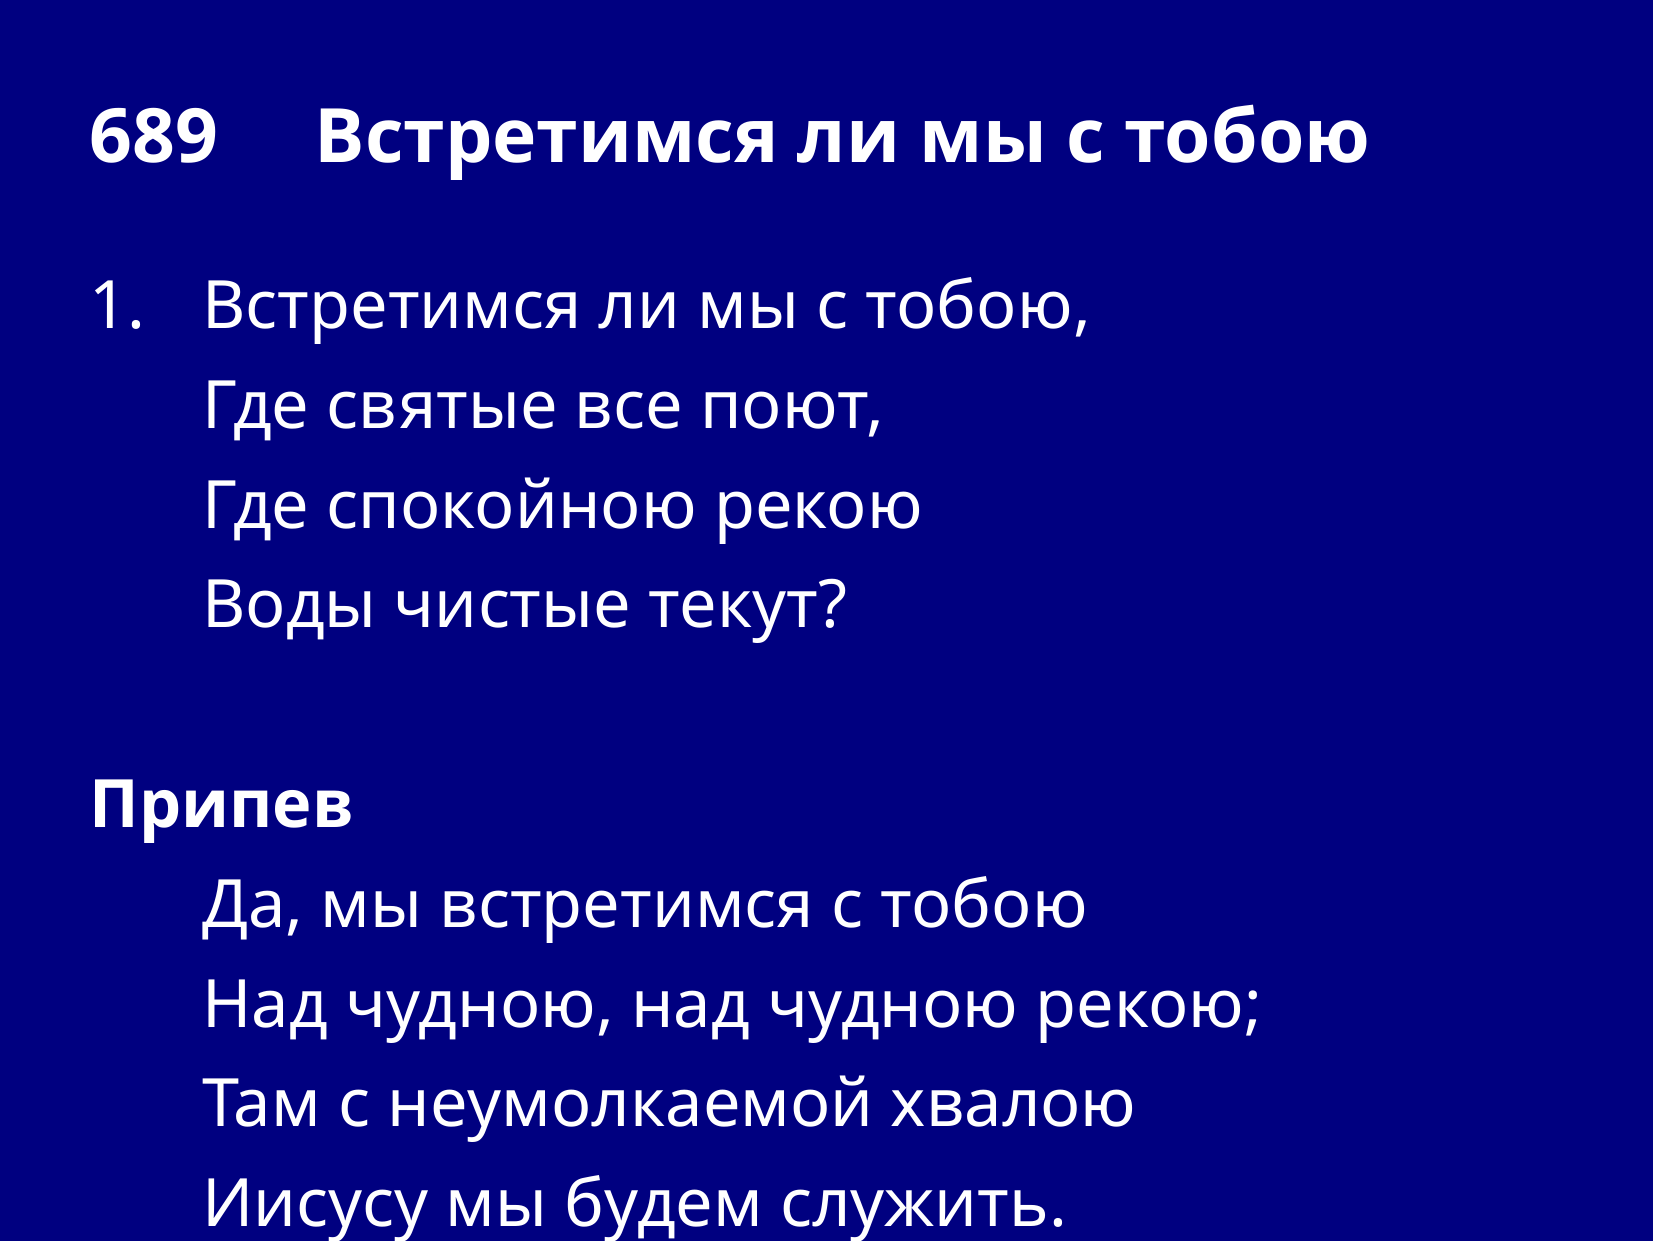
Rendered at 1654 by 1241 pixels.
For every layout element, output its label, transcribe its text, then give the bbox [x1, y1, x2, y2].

text_box 689 Встретимся ли мы с тобою [75, 75, 1576, 188]
text_box 1. Встретимся ли мы с тобою, Где святые все поют, Где спокойною рекою Воды чистые текут? Припев Да, мы встретимся с тобою Над чудною, над чудною рекою; Там с неумолкаемой хвалою Иисусу мы будем служить. [75, 188, 1576, 1163]
